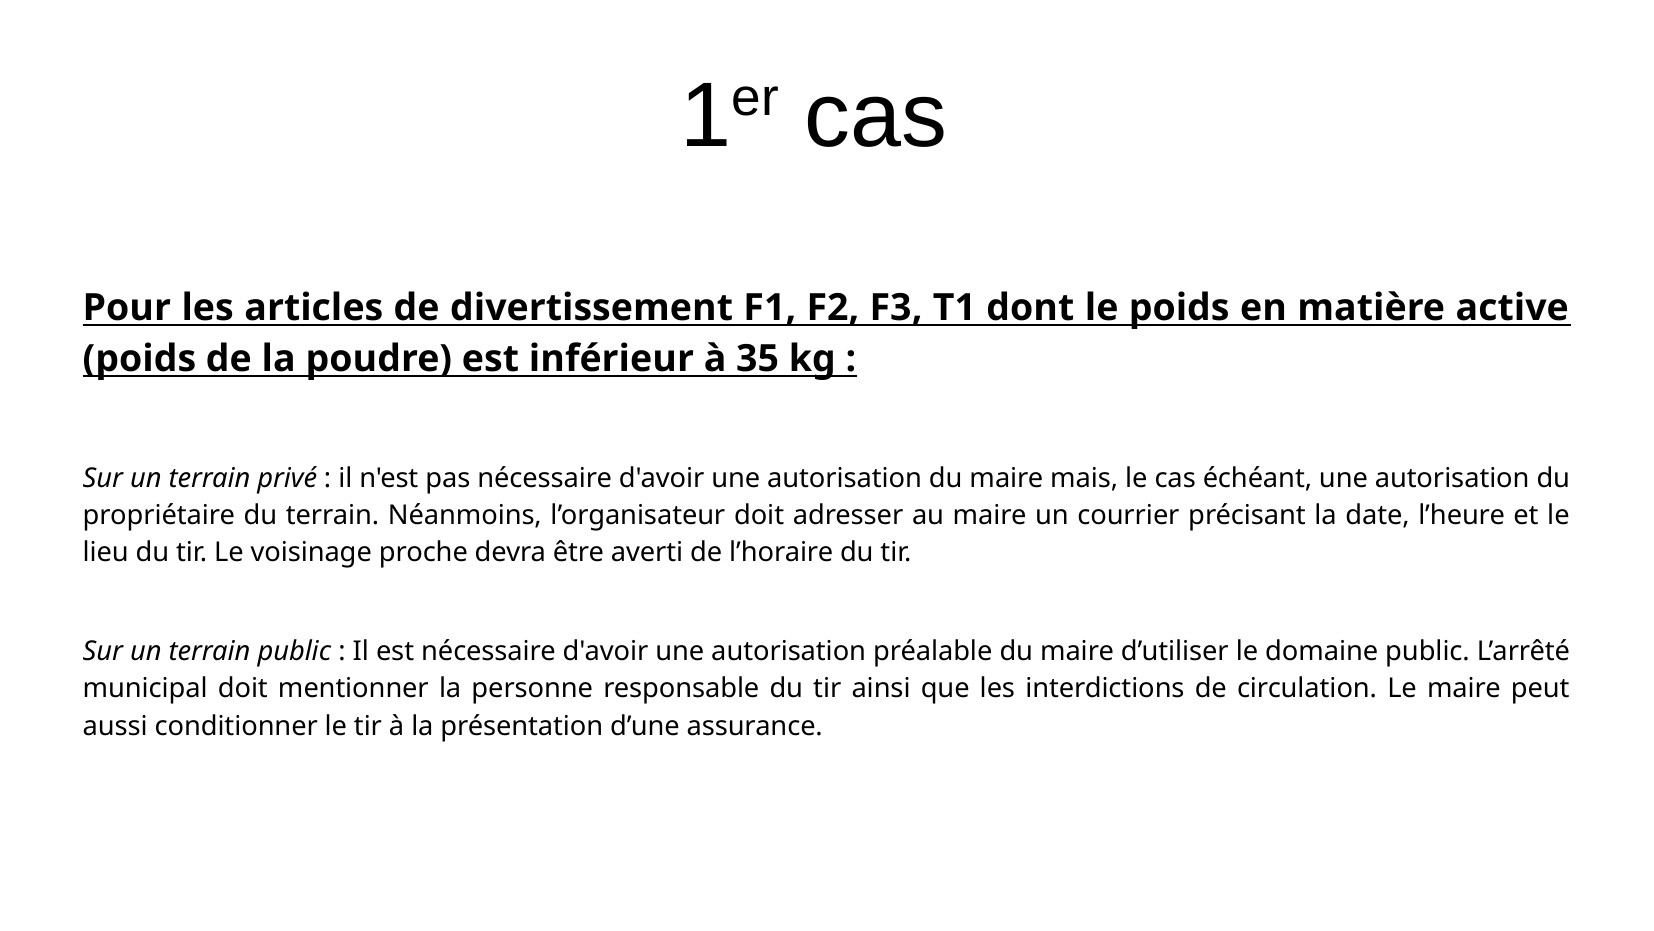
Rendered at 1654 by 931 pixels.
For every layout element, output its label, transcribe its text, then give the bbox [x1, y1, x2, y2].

list Pour les articles de divertissement F1, F2, F3, T1 dont le poids en matière active (poids de la poudre) est inférieur à 35 kg : Sur un terrain privé : il n'est pas nécessaire d'avoir une autorisation du maire mais, le cas échéant, une autorisation du propriétaire du terrain. Néanmoins, l’organisateur doit adresser au maire un courrier précisant la date, l’heure et le lieu du tir. Le voisinage proche devra être averti de l’horaire du tir. Sur un terrain public : Il est nécessaire d'avoir une autorisation préalable du maire d’utiliser le domaine public. L’arrêté municipal doit mentionner la personne responsable du tir ainsi que les interdictions de circulation. Le maire peut aussi conditionner le tir à la présentation d’une assurance. [82, 217, 1571, 758]
title 1er cas [82, 37, 1571, 193]
